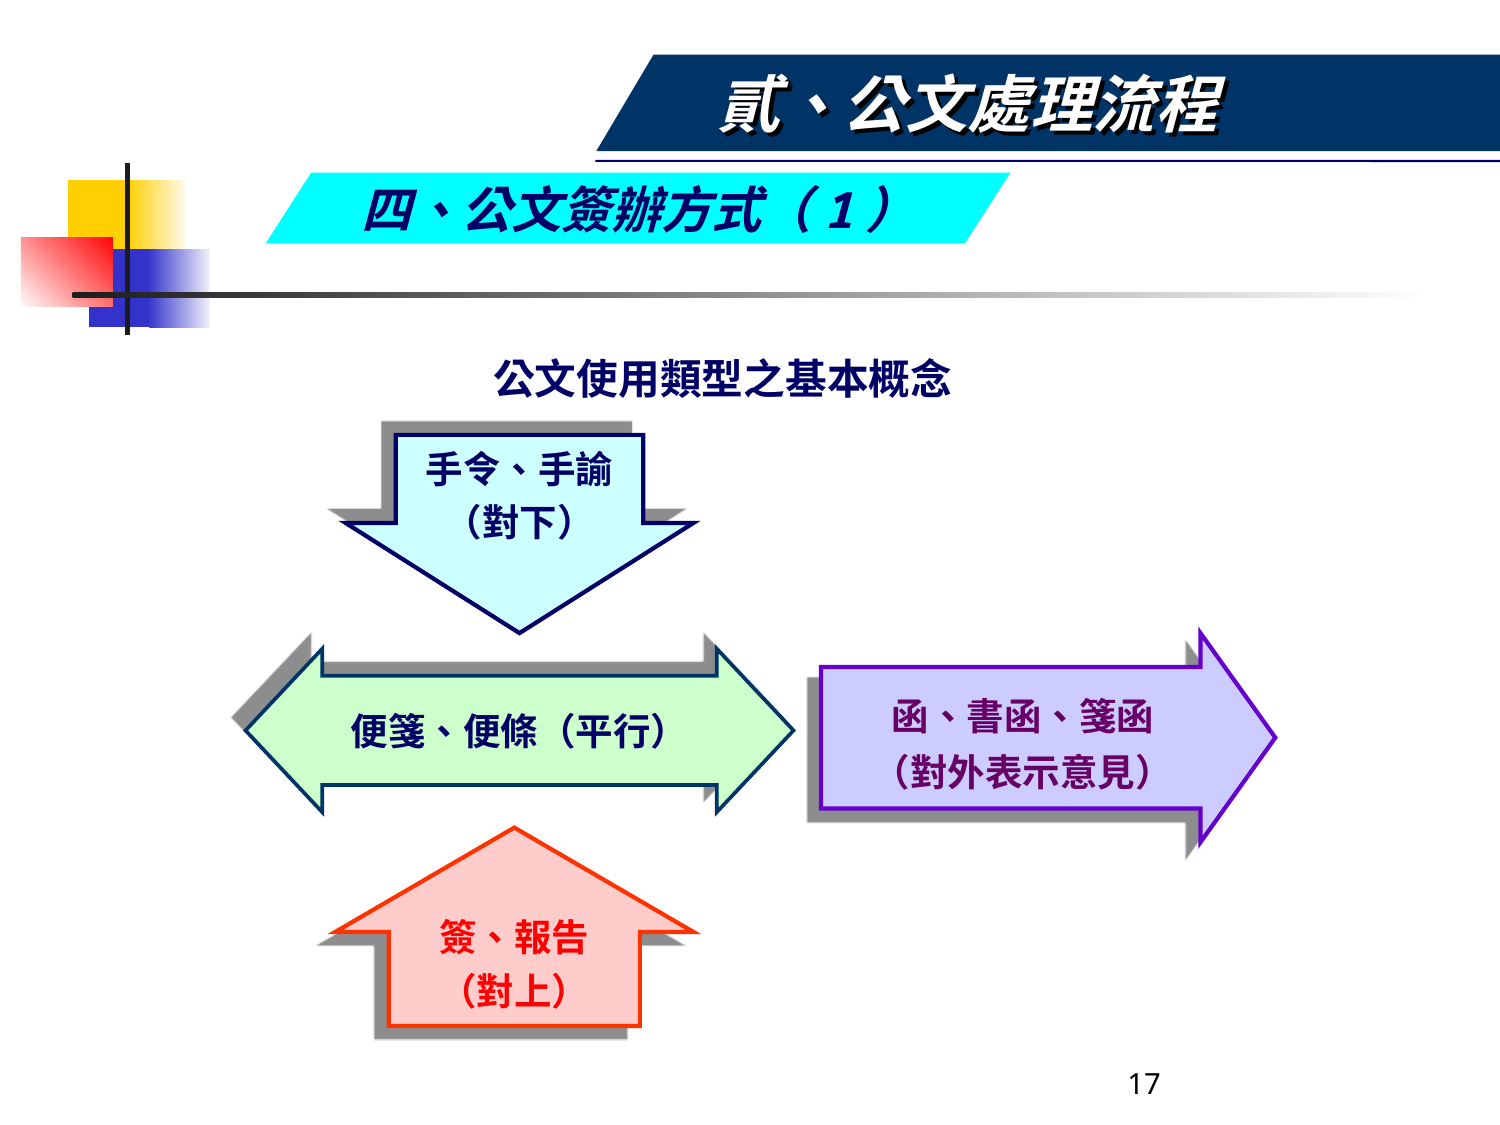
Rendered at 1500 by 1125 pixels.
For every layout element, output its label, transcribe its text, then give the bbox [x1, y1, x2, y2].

text_box 函、書函、箋函 （對外表示意見） [821, 633, 1276, 843]
text_box 簽、報告 （對上） [335, 827, 694, 1027]
text_box 公文使用類型之基本概念 [478, 345, 1010, 410]
text_box 便箋、便條（平行） [245, 648, 794, 813]
text_box [1112, 1037, 1426, 1113]
text_box 四、公文簽辦方式（1） [265, 172, 1011, 244]
text_box 貳、公文處理流程 [596, 54, 1500, 152]
text_box 手令、手諭 （對下） [345, 434, 694, 634]
